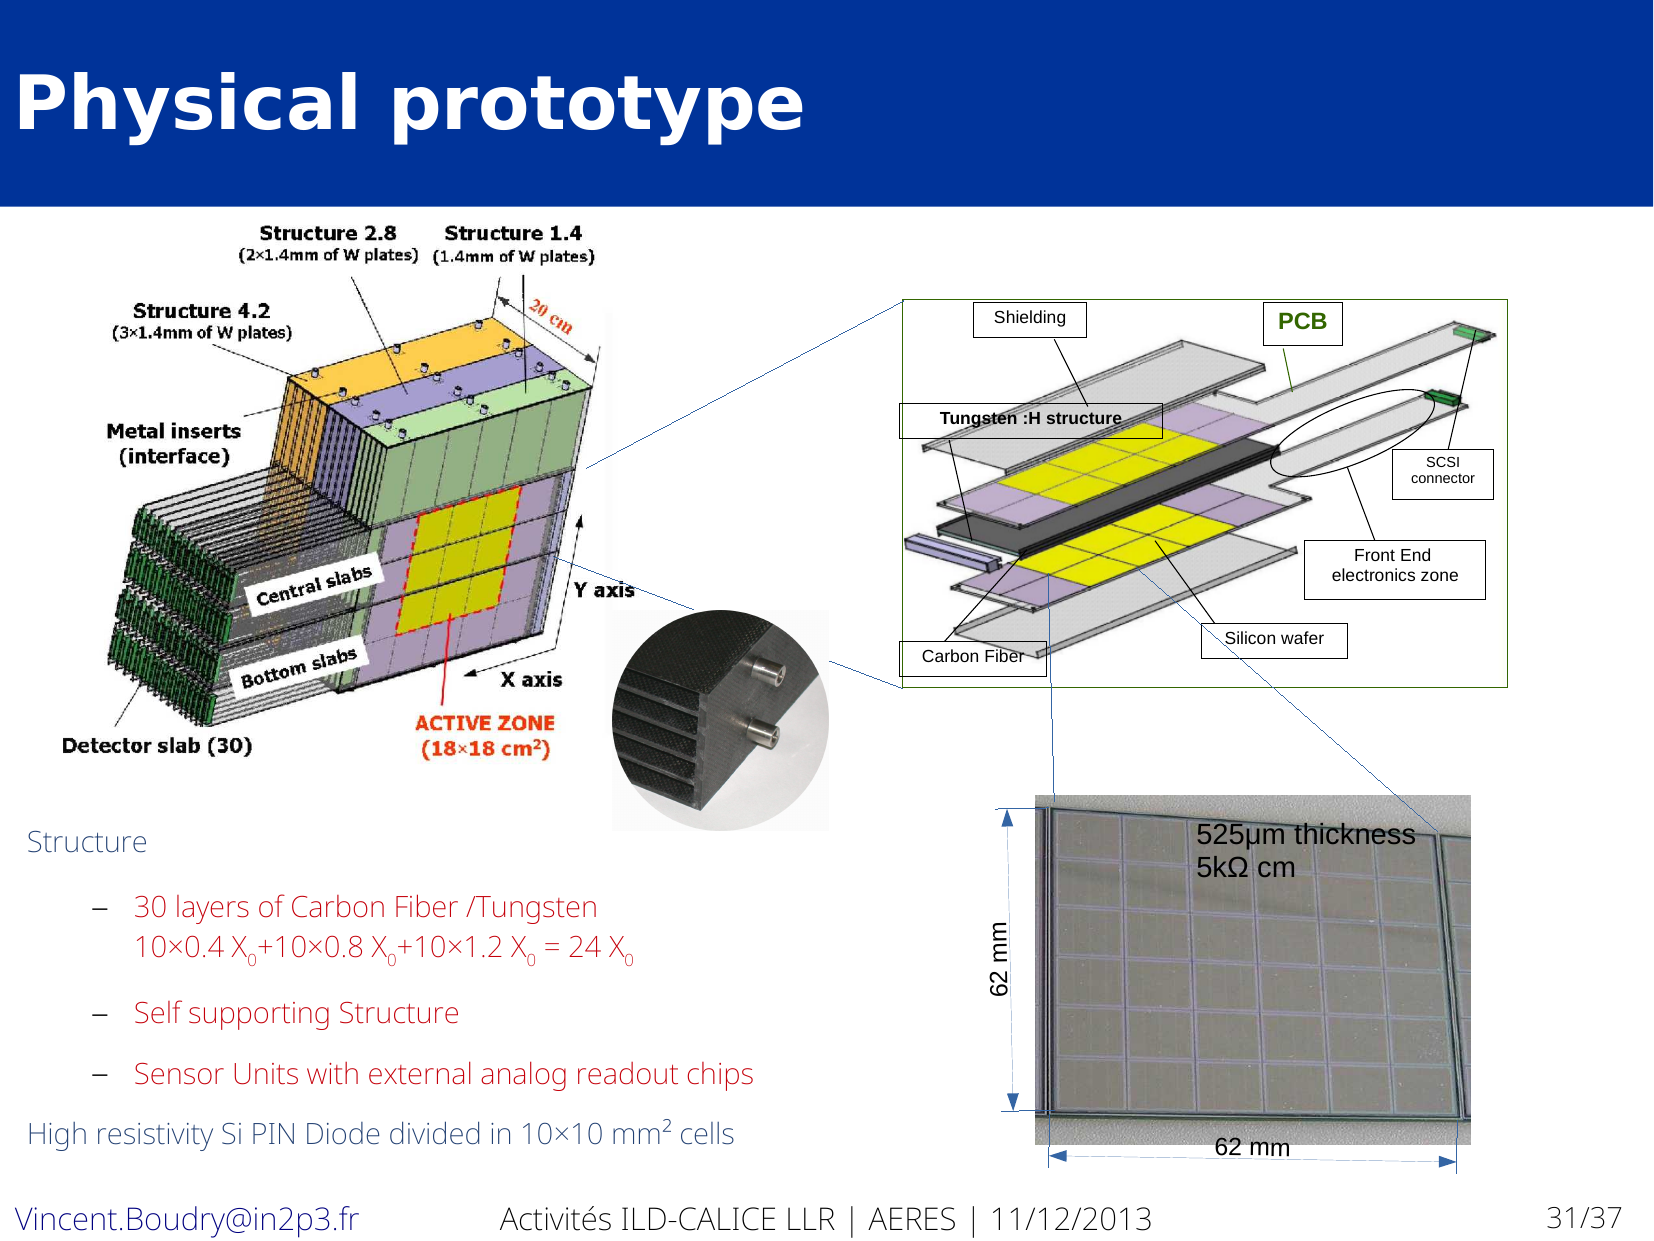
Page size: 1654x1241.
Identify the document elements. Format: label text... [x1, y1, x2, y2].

list Structure 30 layers of Carbon Fiber /Tungsten 10×0.4 X0+10×0.8 X0+10×1.2 X0 = 24 X0 Self supporting Structure Sensor Units with external analog readout chips High resistivity Si PIN Diode divided in 10×10 mm² cells [26, 821, 982, 1156]
title Physical prototype [13, 17, 1635, 191]
picture [1035, 795, 1471, 1145]
picture [52, 214, 646, 766]
chart [612, 610, 829, 831]
picture [898, 299, 1509, 689]
text_box 525μm thickness 5kΩ cm [1181, 810, 1431, 892]
